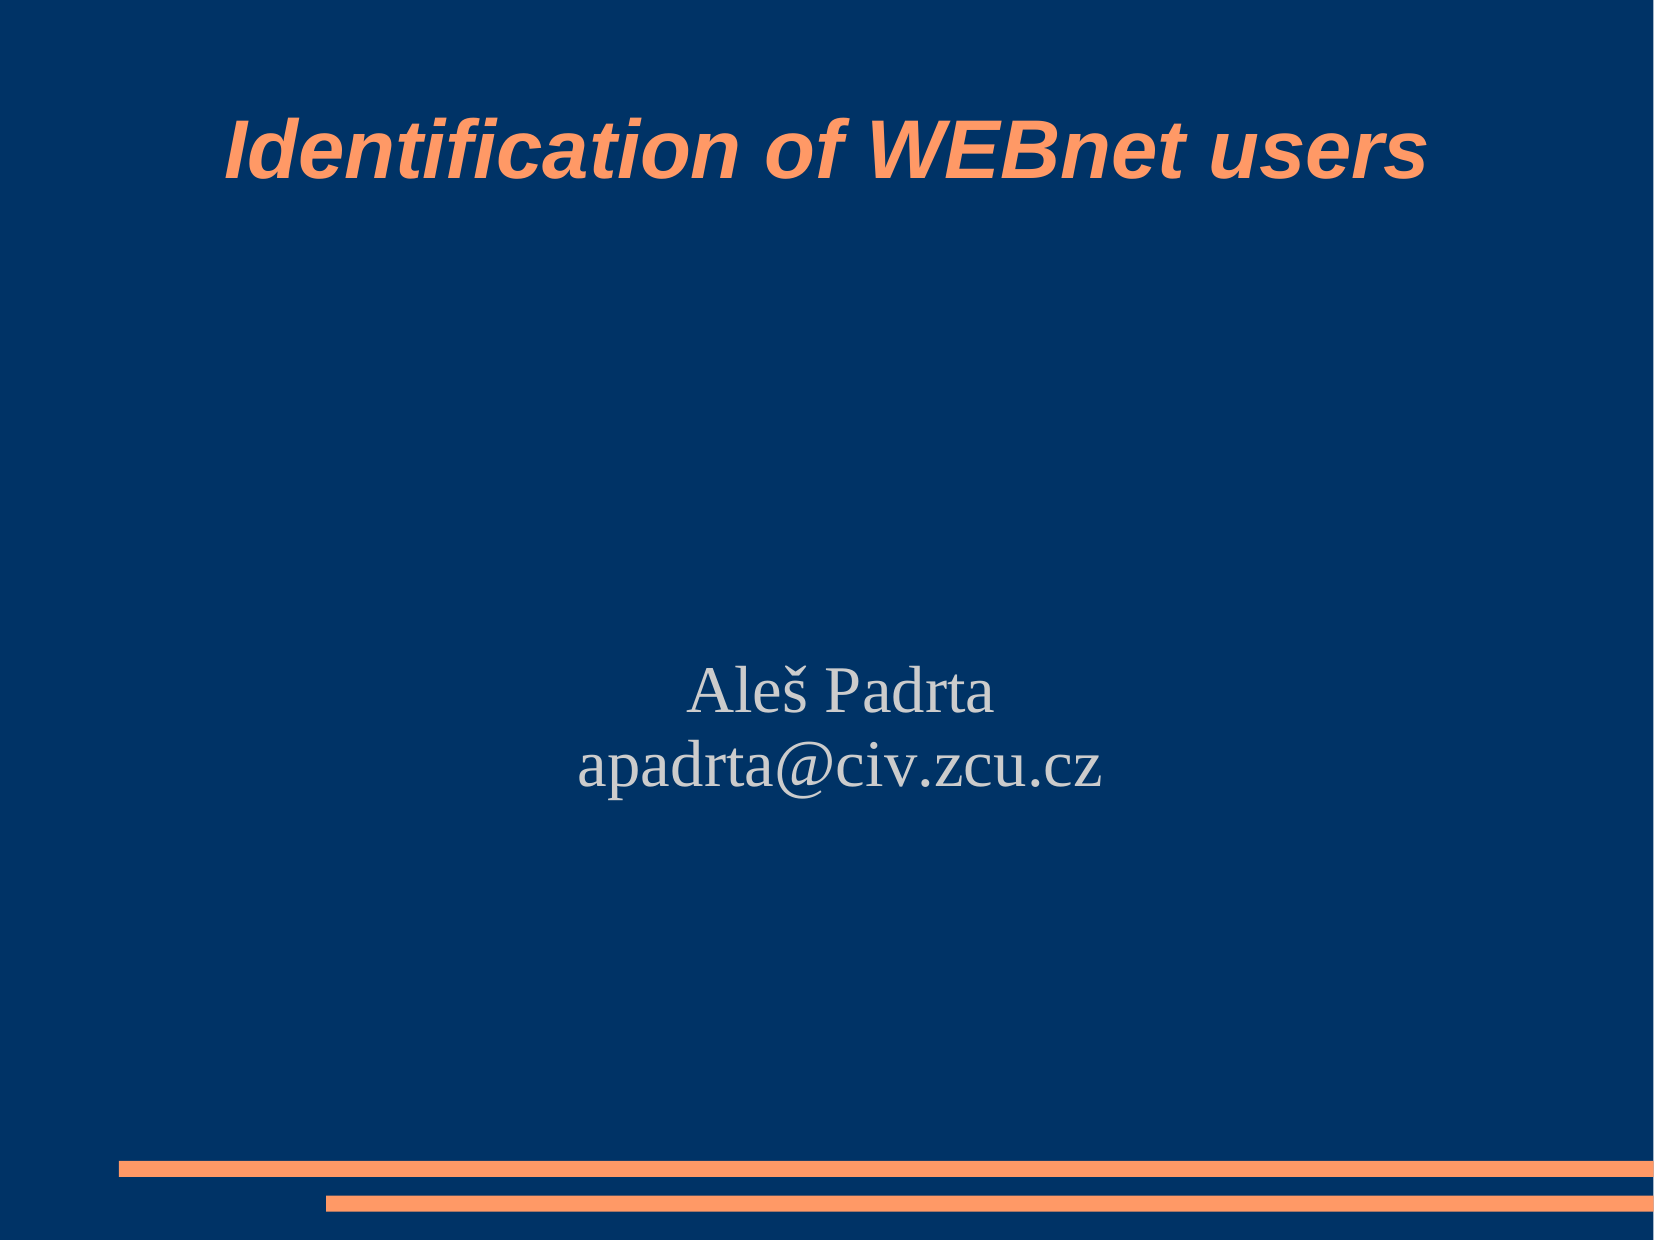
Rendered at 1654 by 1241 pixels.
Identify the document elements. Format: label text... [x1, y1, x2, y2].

subtitle Aleš Padrta apadrta@civ.zcu.cz [121, 322, 1561, 1133]
title Identification of WEBnet users [121, 46, 1534, 254]
